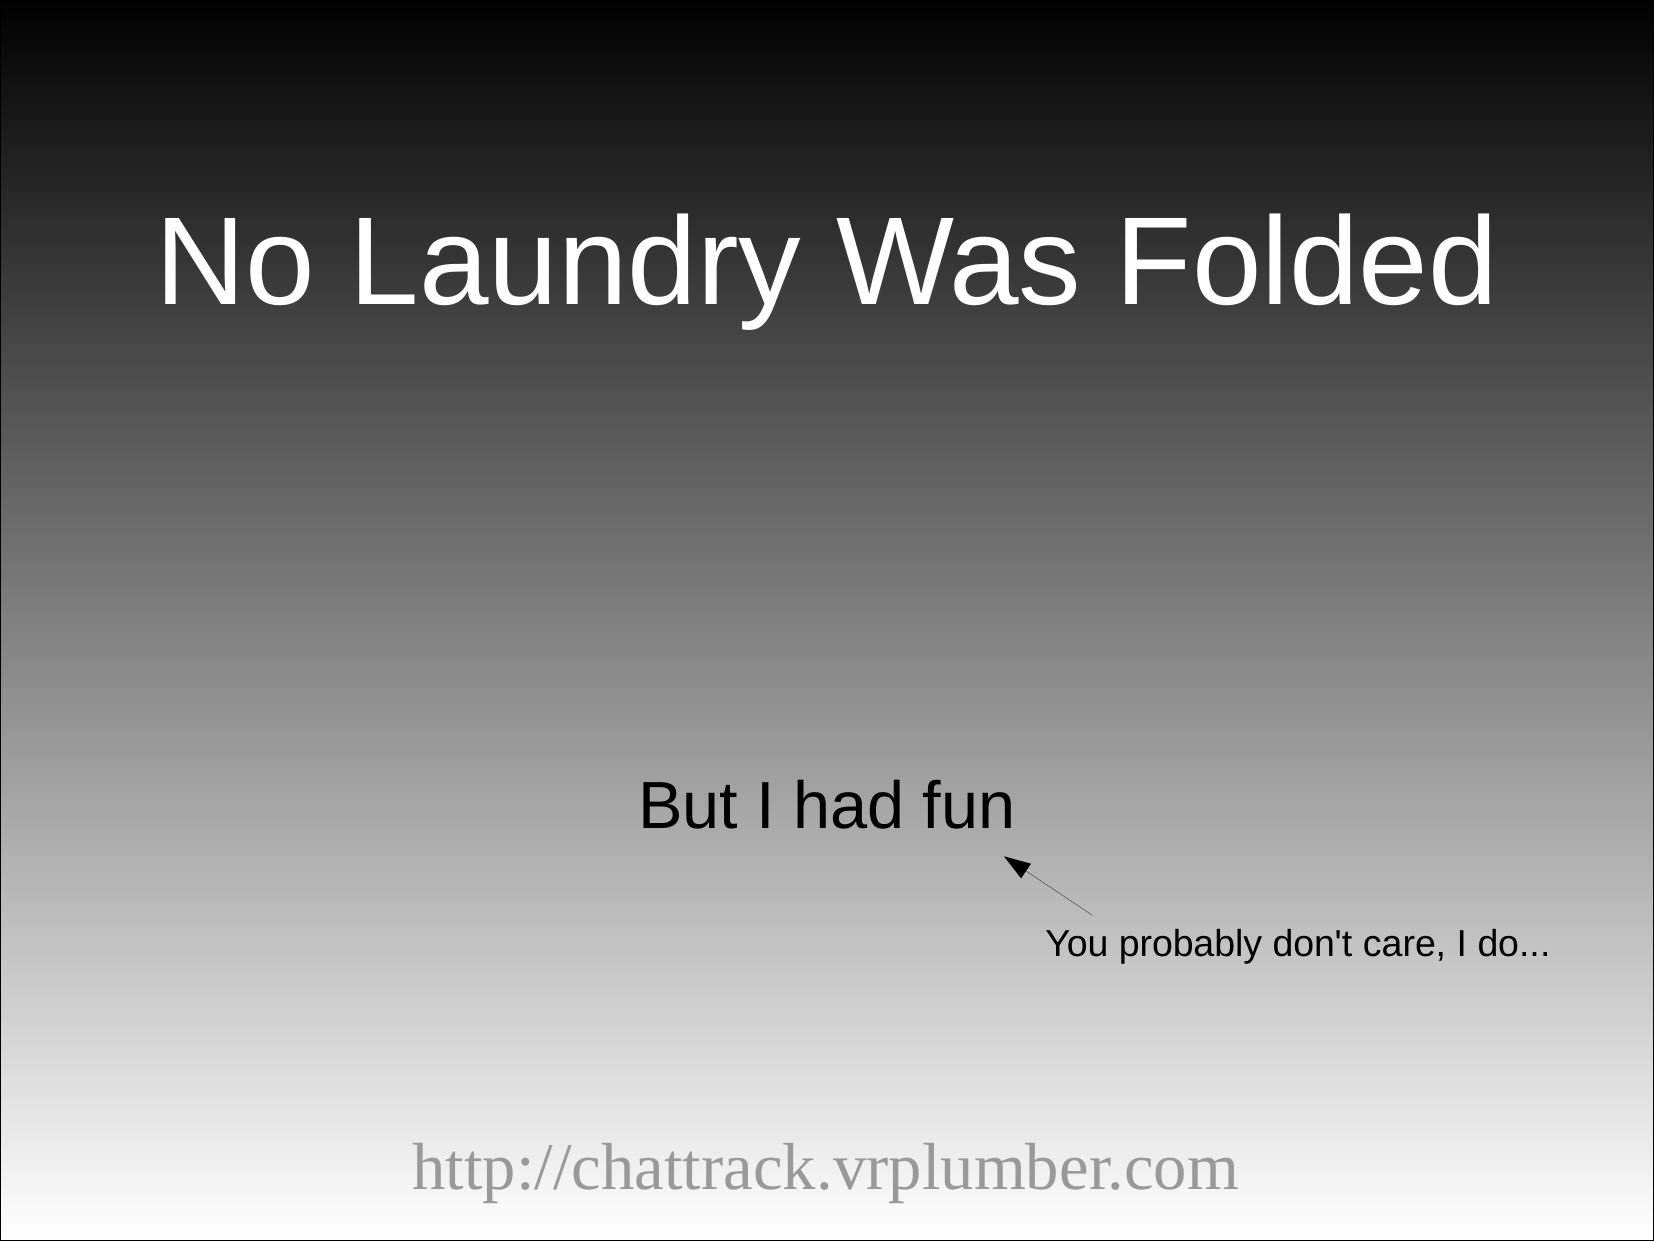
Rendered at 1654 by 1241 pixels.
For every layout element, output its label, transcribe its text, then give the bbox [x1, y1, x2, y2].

text_box You probably don't care, I do... [1030, 915, 1565, 973]
title No Laundry Was Folded [0, 49, 1654, 473]
subtitle But I had fun [29, 395, 1625, 1215]
